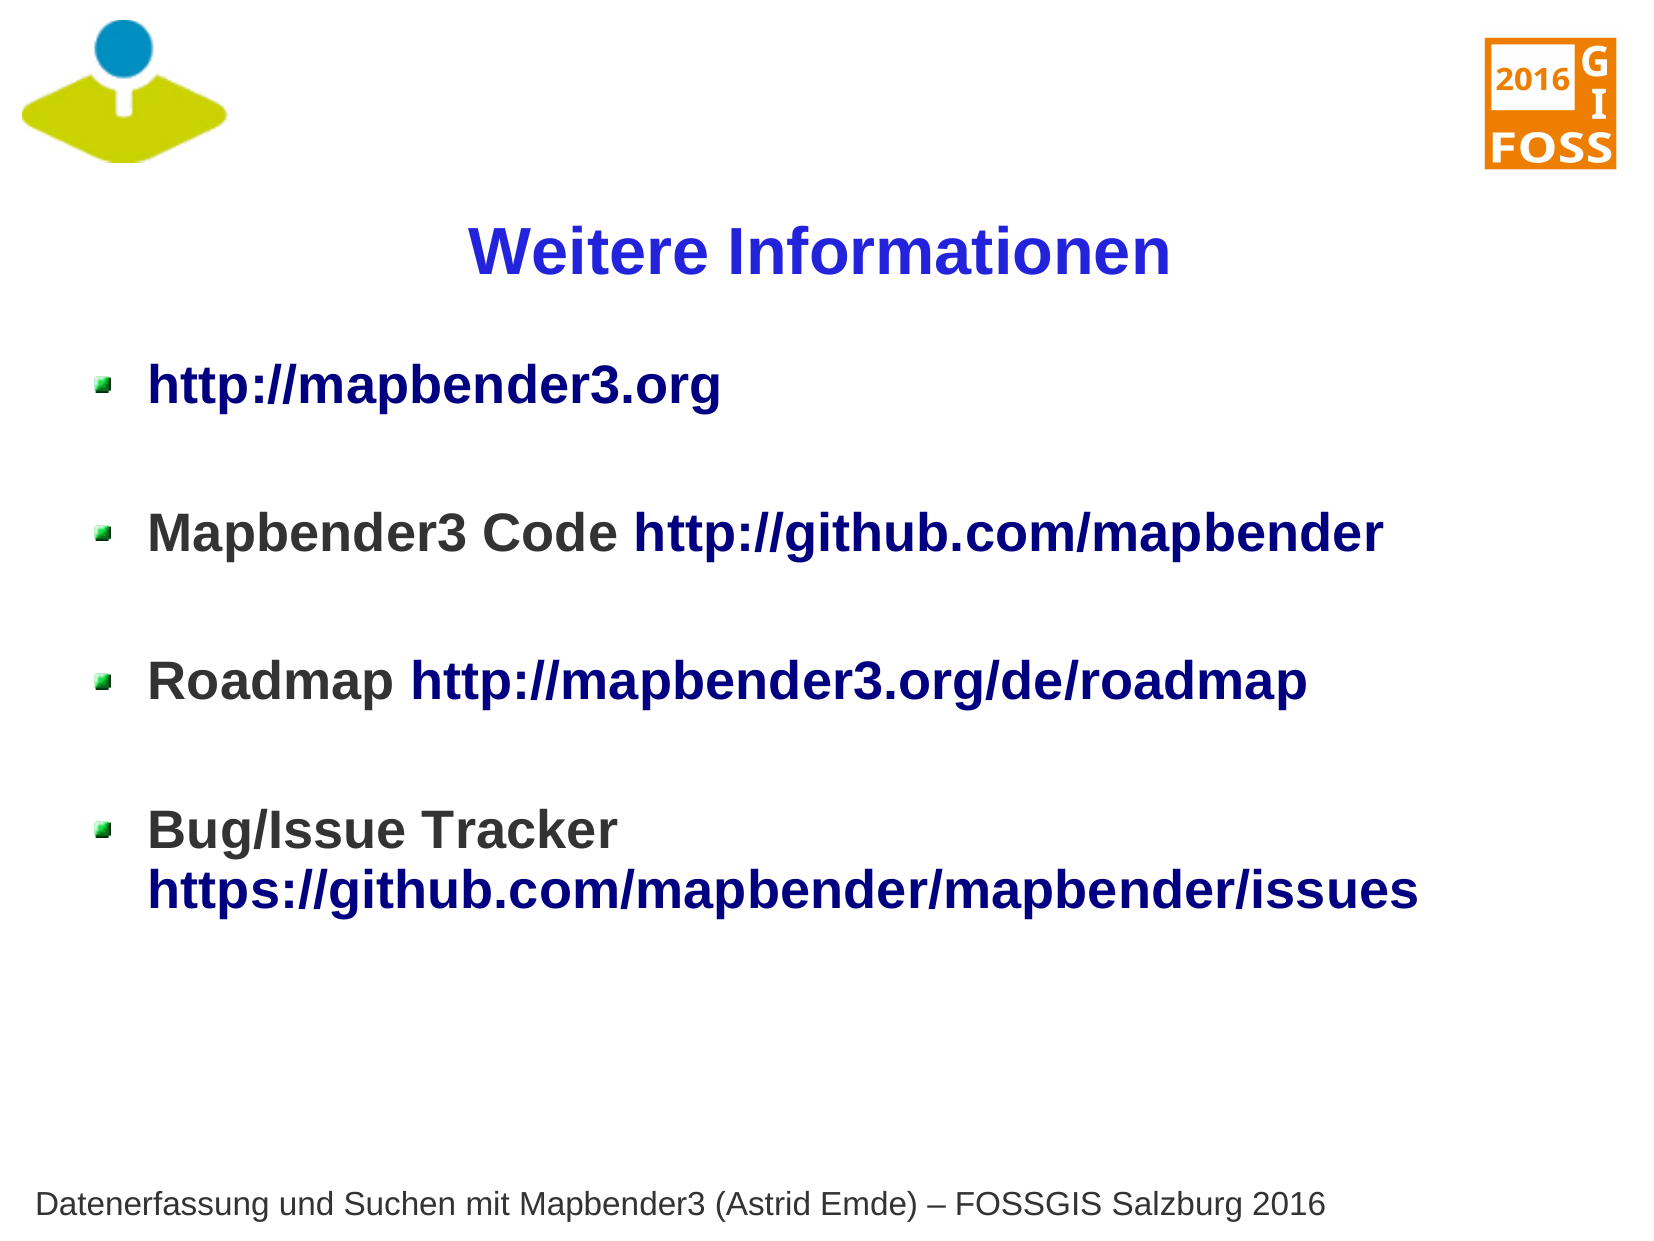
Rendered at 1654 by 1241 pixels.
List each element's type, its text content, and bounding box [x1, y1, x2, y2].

picture [22, 20, 231, 163]
list http://mapbender3.org Mapbender3 Code http://github.com/mapbender Roadmap http://mapbender3.org/de/roadmap Bug/Issue Tracker https://github.com/mapbender/mapbender/issues [76, 354, 1565, 1173]
picture [1476, 29, 1625, 178]
title Weitere Informationen [76, 177, 1565, 325]
